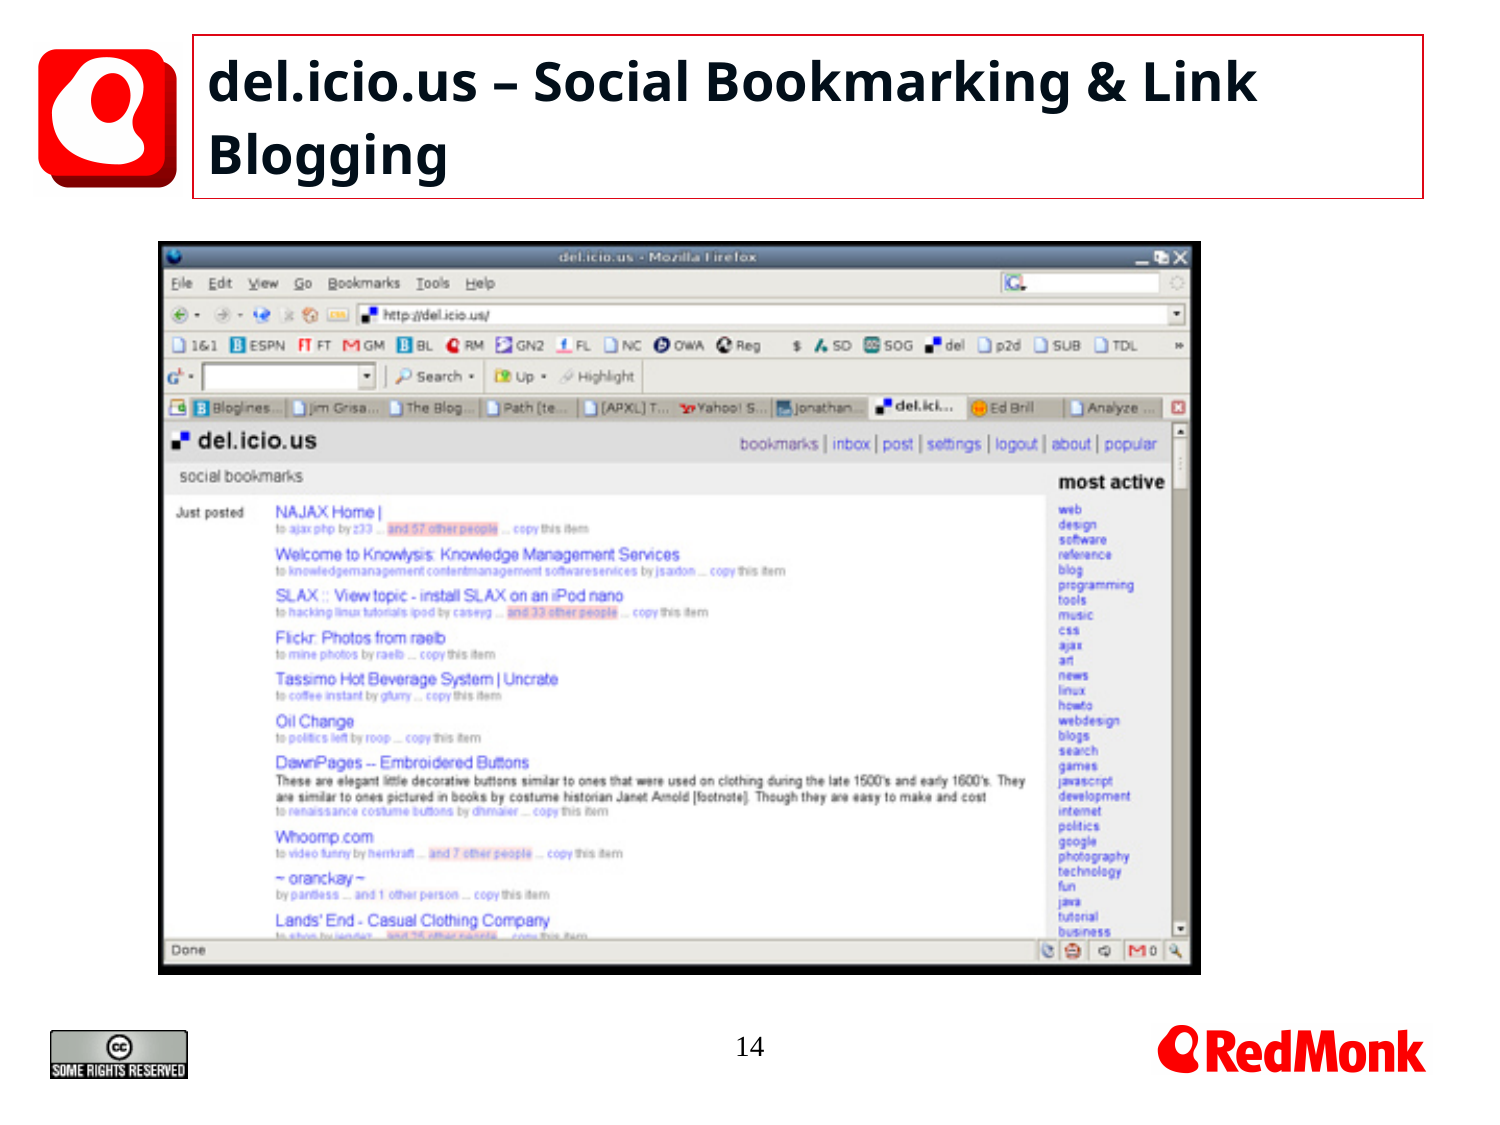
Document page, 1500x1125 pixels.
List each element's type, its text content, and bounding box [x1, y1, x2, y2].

picture [50, 1030, 188, 1079]
title del.icio.us – Social Bookmarking & Link Blogging [193, 43, 1424, 191]
picture [1151, 1023, 1433, 1075]
picture [158, 241, 1201, 976]
picture [33, 42, 183, 197]
